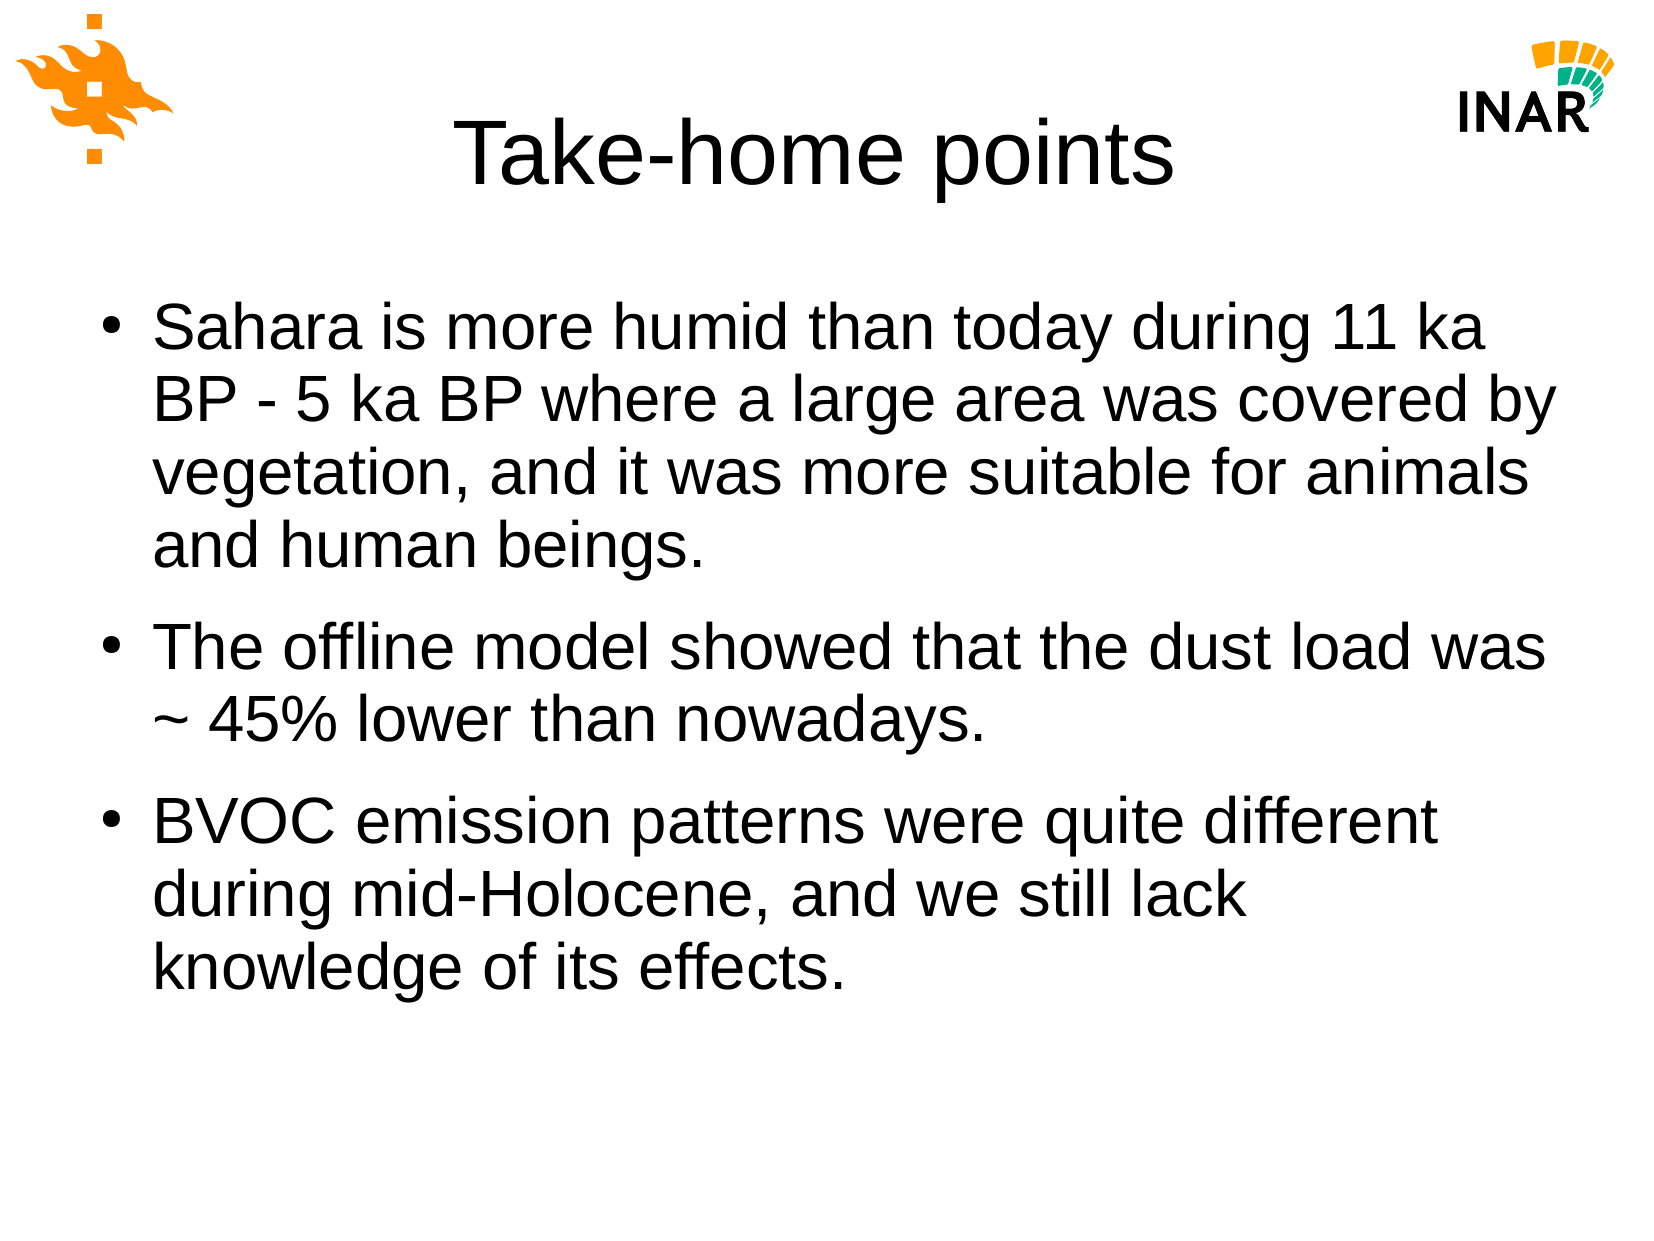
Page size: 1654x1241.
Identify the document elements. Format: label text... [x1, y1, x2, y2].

title Take-home points [177, 49, 1453, 257]
picture [0, 0, 188, 178]
list Sahara is more humid than today during 11 ka BP - 5 ka BP where a large area was covered by vegetation, and it was more suitable for animals and human beings. The offline model showed that the dust load was ~ 45% lower than nowadays. BVOC emission patterns were quite different during mid-Holocene, and we still lack knowledge of its effects. [82, 290, 1571, 1010]
picture [1417, 1, 1652, 179]
